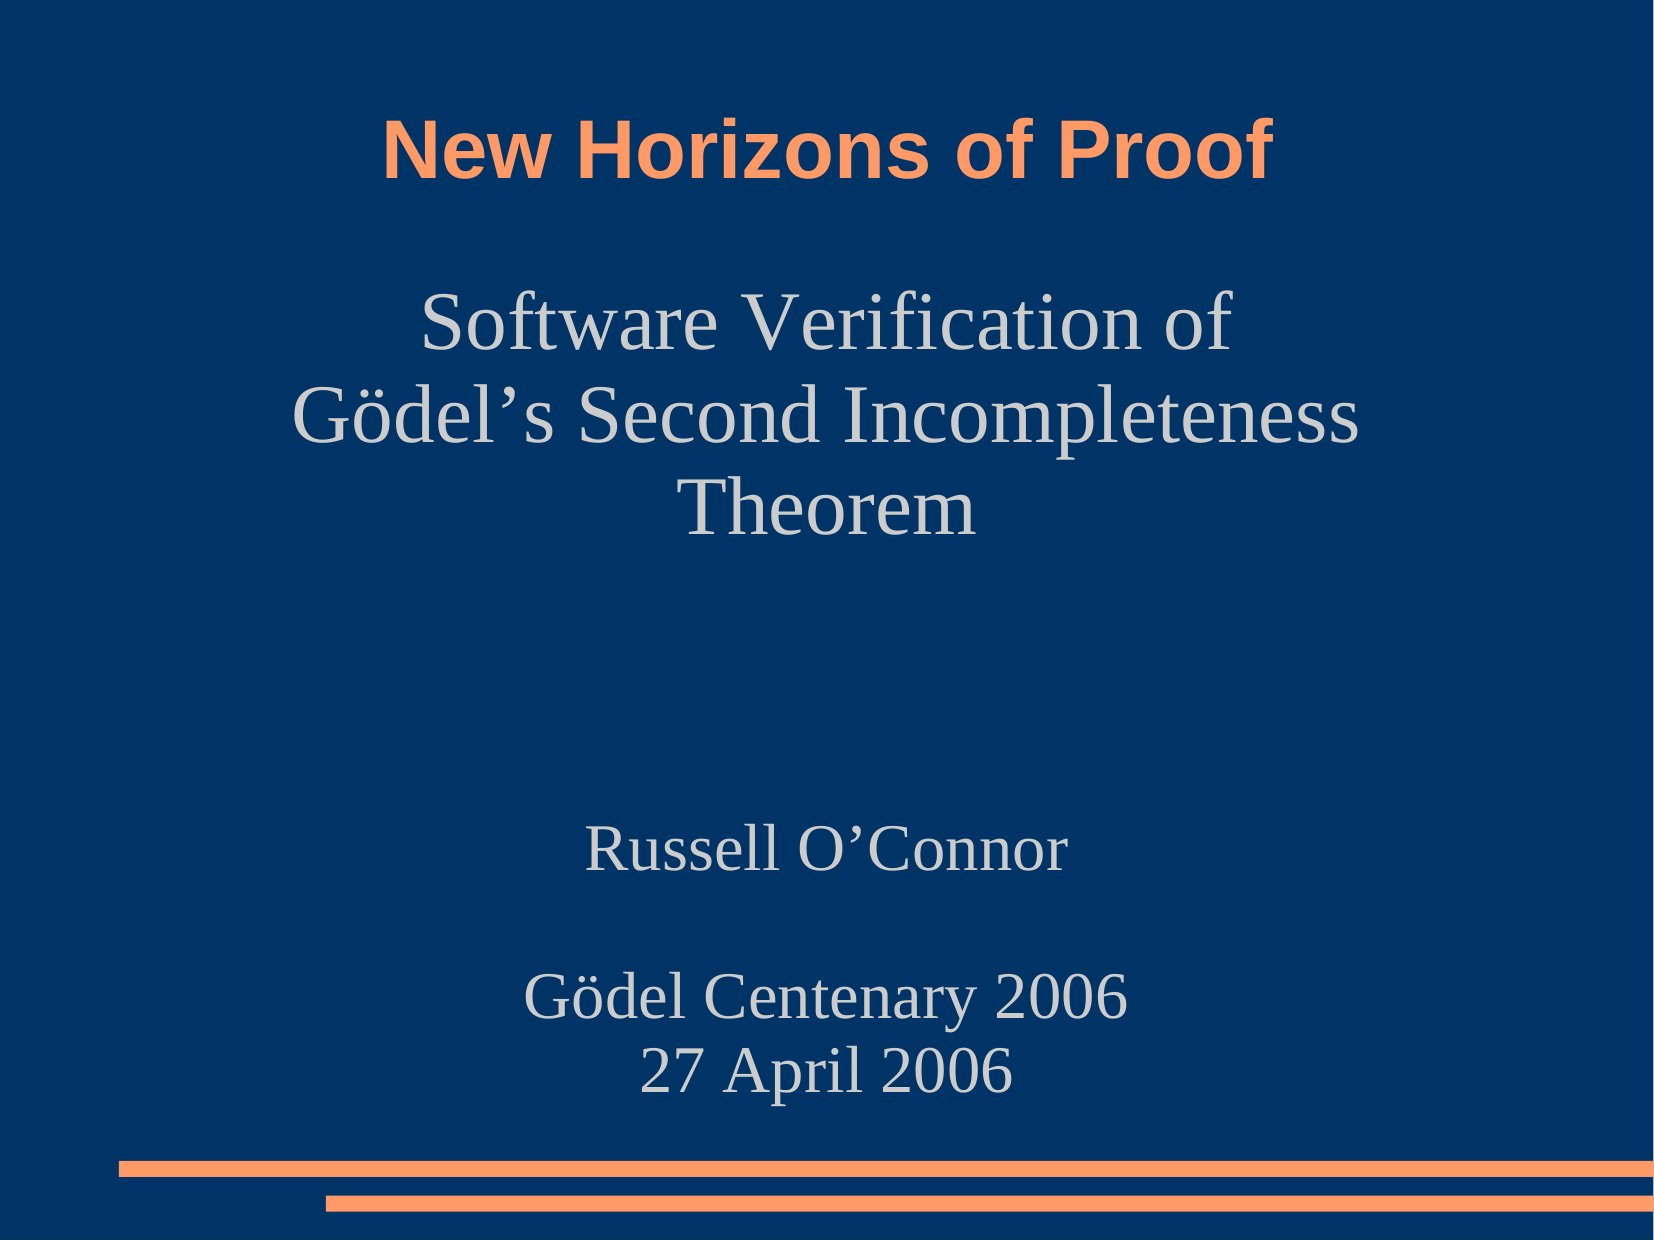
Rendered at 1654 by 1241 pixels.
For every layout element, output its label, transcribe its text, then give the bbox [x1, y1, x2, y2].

title New Horizons of Proof [121, 46, 1534, 238]
subtitle Software Verification of Gödel’s Second Incompleteness Theorem Russell O’Connor Gödel Centenary 2006 27 April 2006 [107, 238, 1547, 1145]
